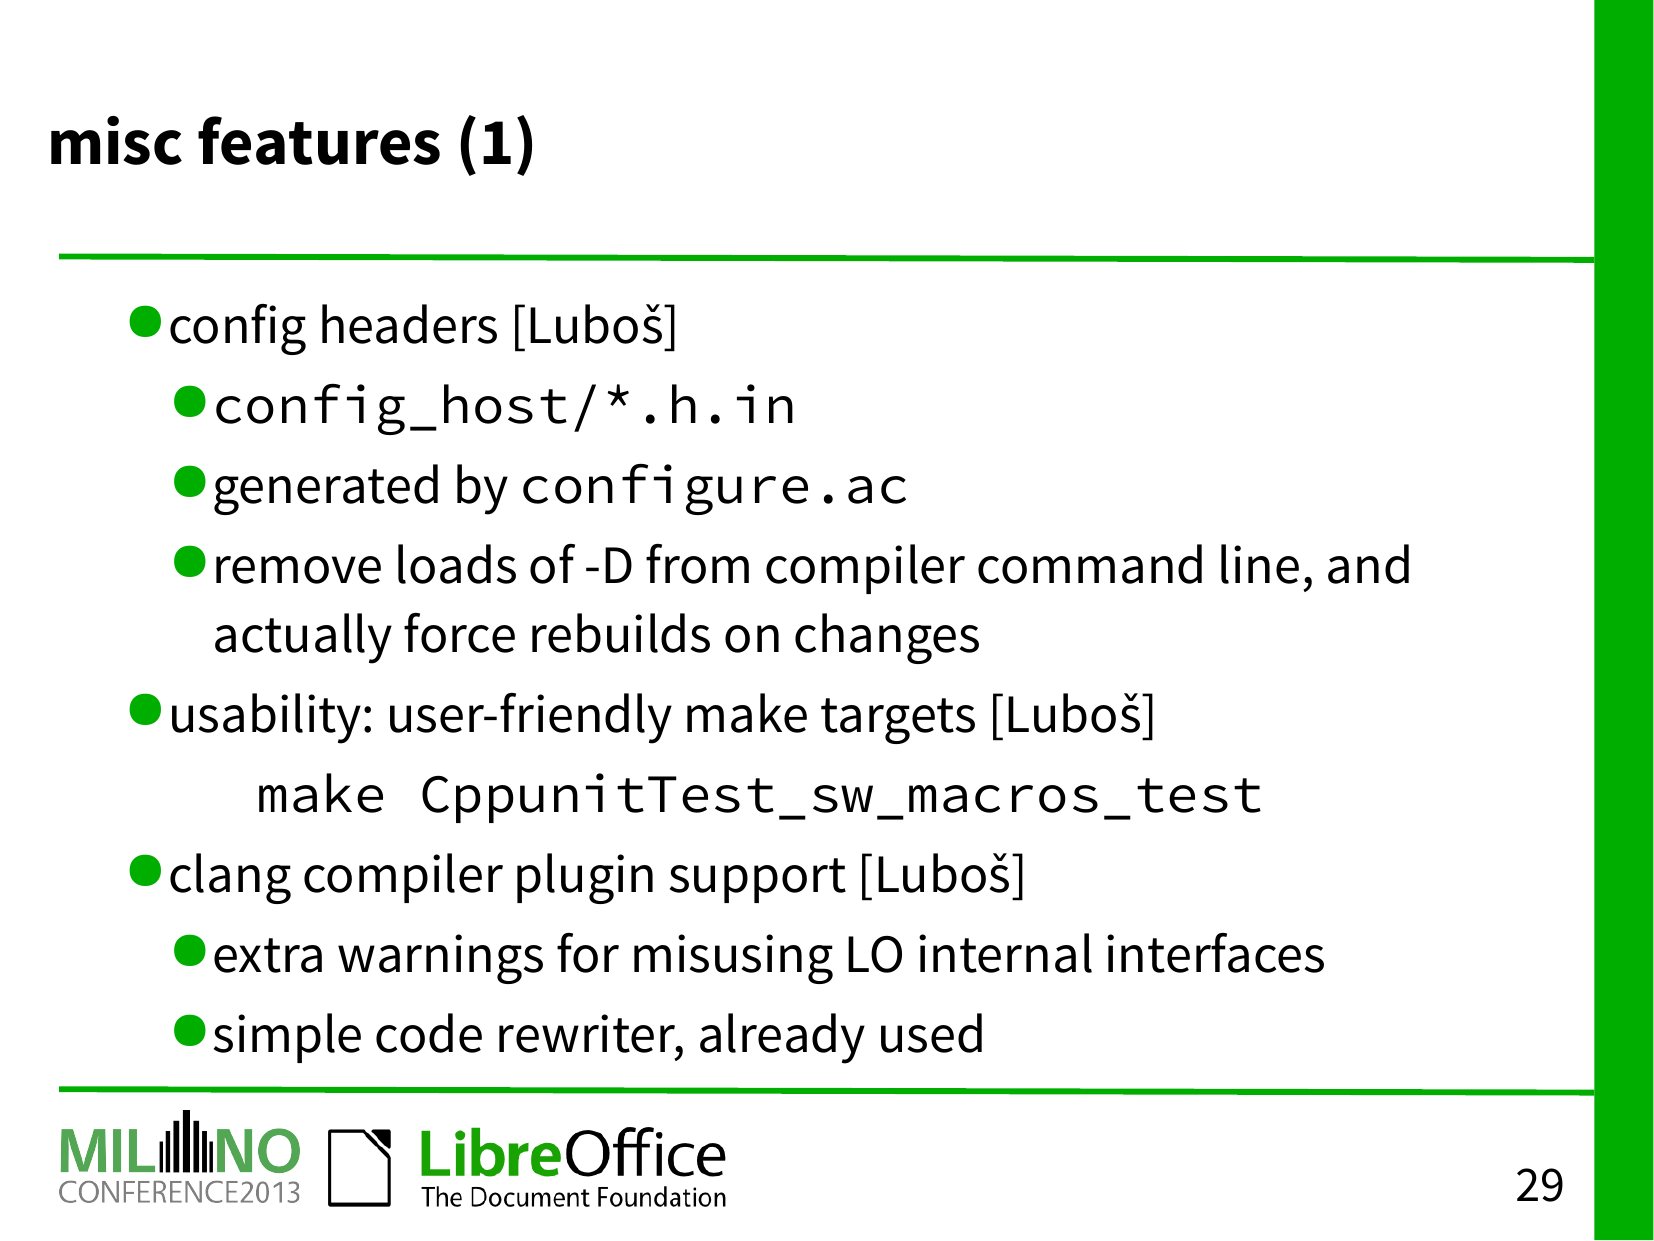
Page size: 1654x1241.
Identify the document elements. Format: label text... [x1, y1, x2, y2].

list config headers [Luboš] config_host/*.h.in generated by configure.ac remove loads of -D from compiler command line, and actually force rebuilds on changes usability: user-friendly make targets [Luboš] make CppunitTest_sw_macros_test clang compiler plugin support [Luboš] extra warnings for misusing LO internal interfaces simple code rewriter, already used [35, 290, 1524, 1068]
title misc features (1) [47, 36, 1583, 245]
picture [59, 1093, 756, 1241]
